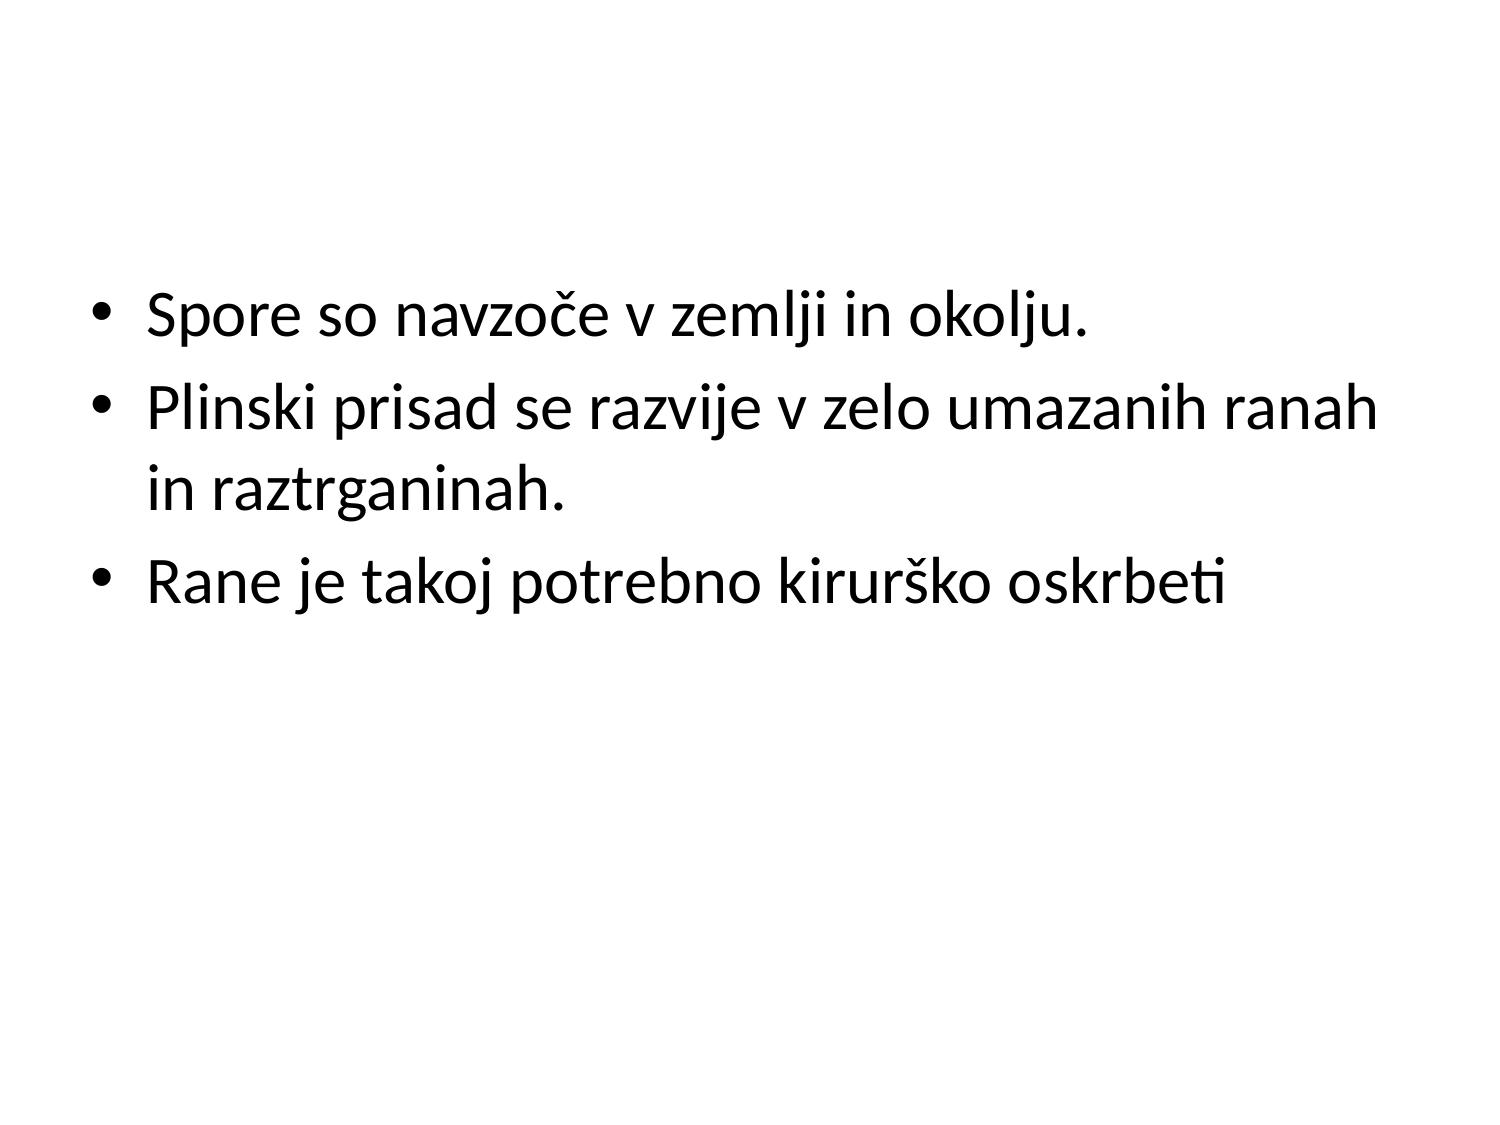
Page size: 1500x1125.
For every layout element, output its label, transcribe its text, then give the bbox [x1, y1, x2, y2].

list Spore so navzoče v zemlji in okolju. Plinski prisad se razvije v zelo umazanih ranah in raztrganinah. Rane je takoj potrebno kirurško oskrbeti [75, 262, 1425, 1005]
